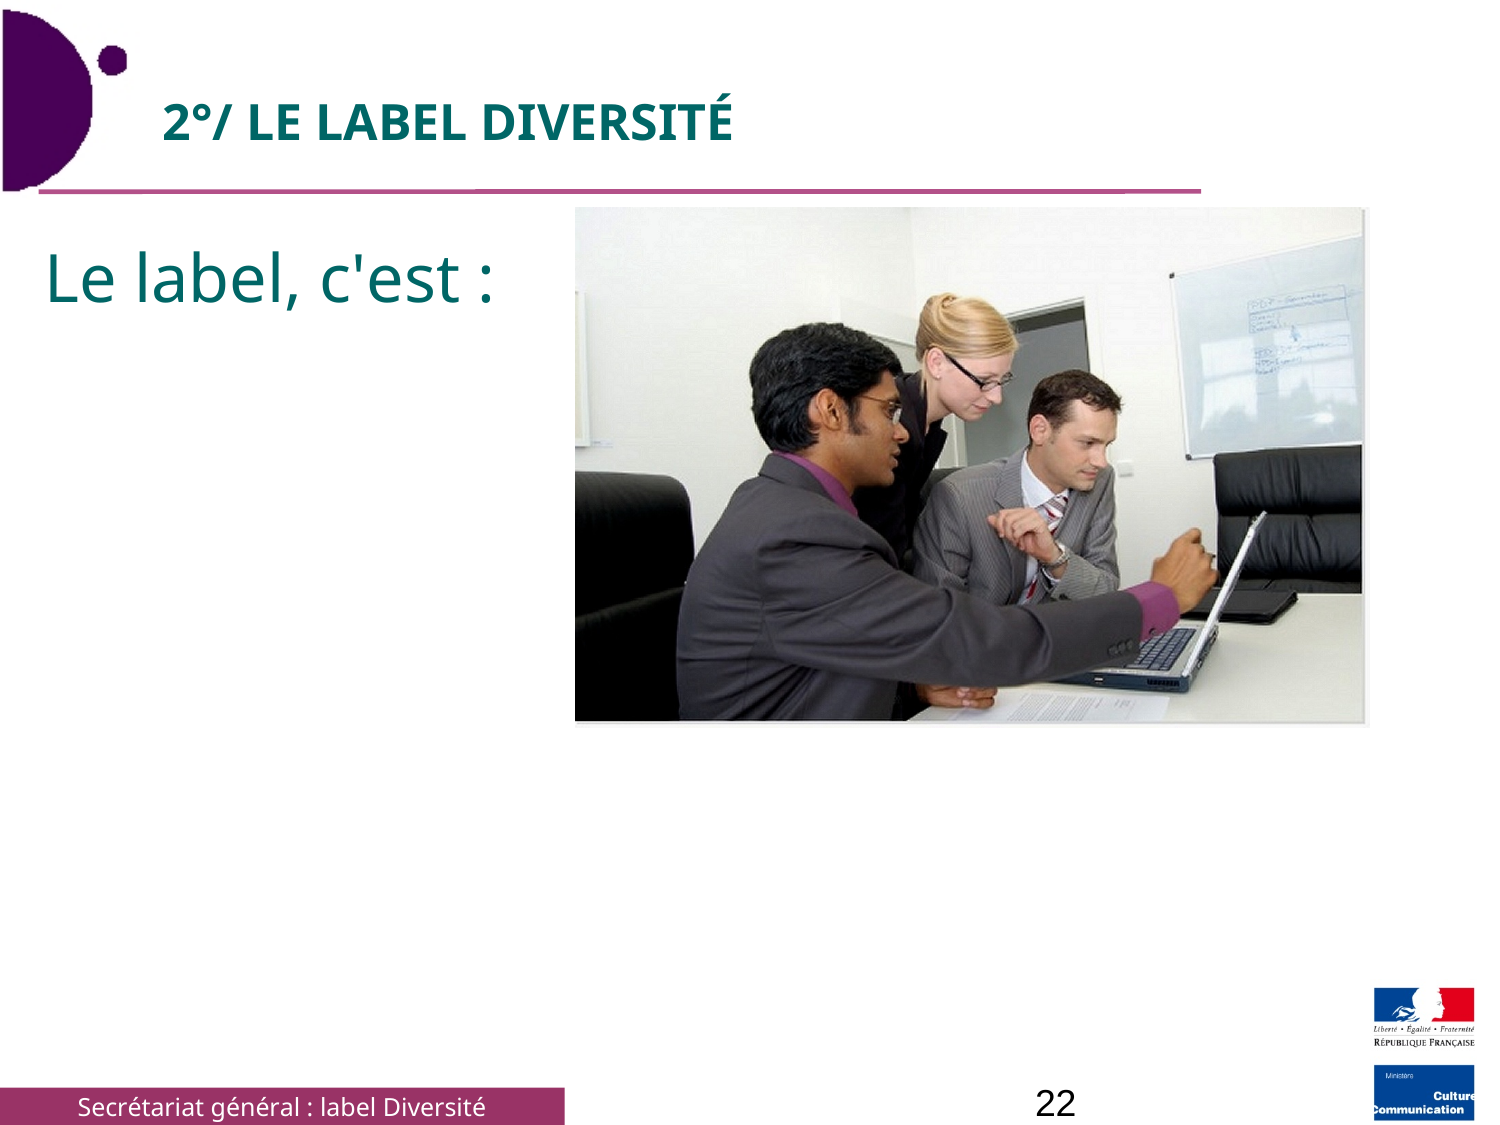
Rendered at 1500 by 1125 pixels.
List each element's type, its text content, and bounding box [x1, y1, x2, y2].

text_box <numéro> [1020, 1071, 1370, 1125]
picture [0, 0, 149, 204]
picture [575, 206, 1370, 728]
text_box 2°/ LE LABEL DIVERSITÉ [147, 81, 1418, 160]
picture [1370, 979, 1477, 1125]
text_box Le label, c'est : [29, 231, 575, 325]
